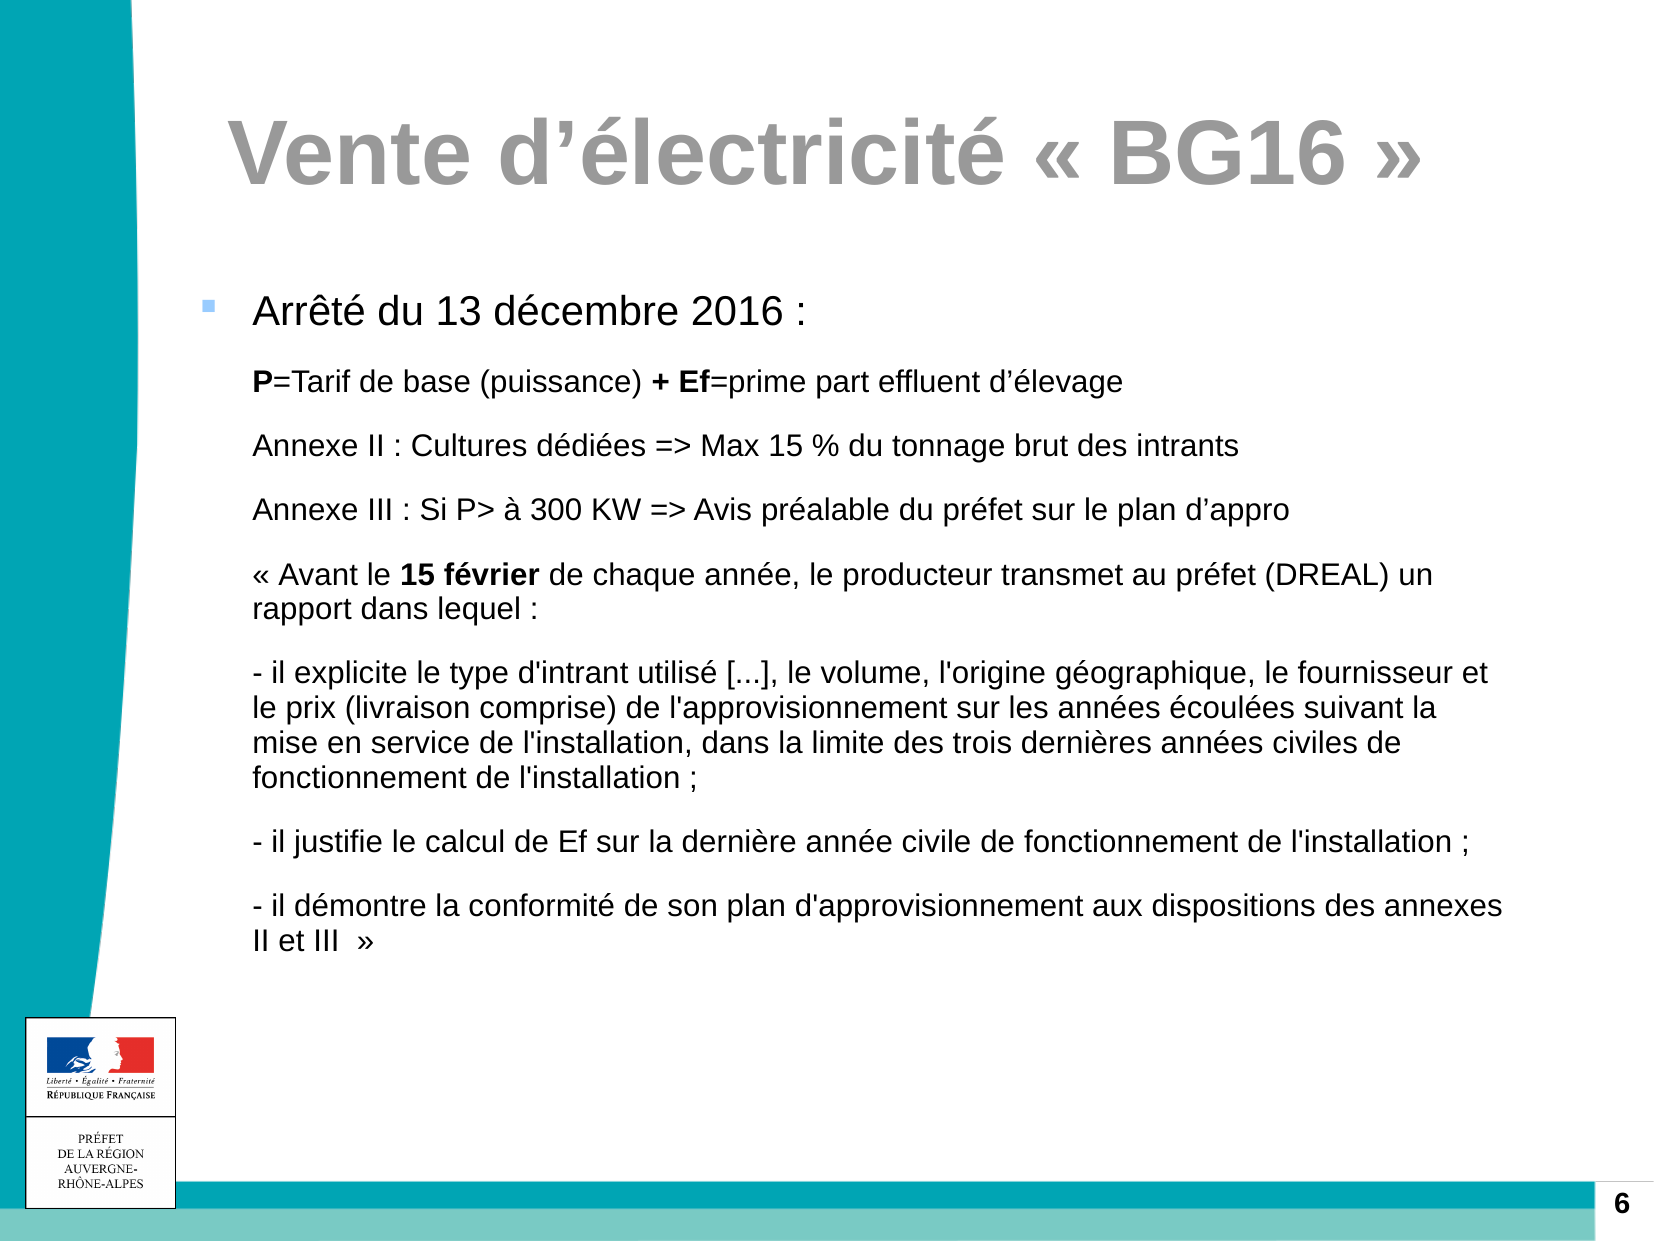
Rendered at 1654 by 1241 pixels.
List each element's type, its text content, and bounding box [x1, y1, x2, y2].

picture [0, 0, 1654, 1241]
list Arrêté du 13 décembre 2016 : P=Tarif de base (puissance) + Ef=prime part effluent d’élevage Annexe II : Cultures dédiées => Max 15 % du tonnage brut des intrants Annexe III : Si P> à 300 KW => Avis préalable du préfet sur le plan d’appro « Avant le 15 février de chaque année, le producteur transmet au préfet (DREAL) un rapport dans lequel : - il explicite le type d'intrant utilisé [...], le volume, l'origine géographique, le fournisseur et le prix (livraison comprise) de l'approvisionnement sur les années écoulées suivant la mise en service de l'installation, dans la limite des trois dernières années civiles de fonctionnement de l'installation ; - il justifie le calcul de Ef sur la dernière année civile de fonctionnement de l'installation ; - il démontre la conformité de son plan d'approvisionnement aux dispositions des annexes II et III » [181, 288, 1511, 1208]
title Vente d’électricité « BG16 » [82, 49, 1571, 257]
